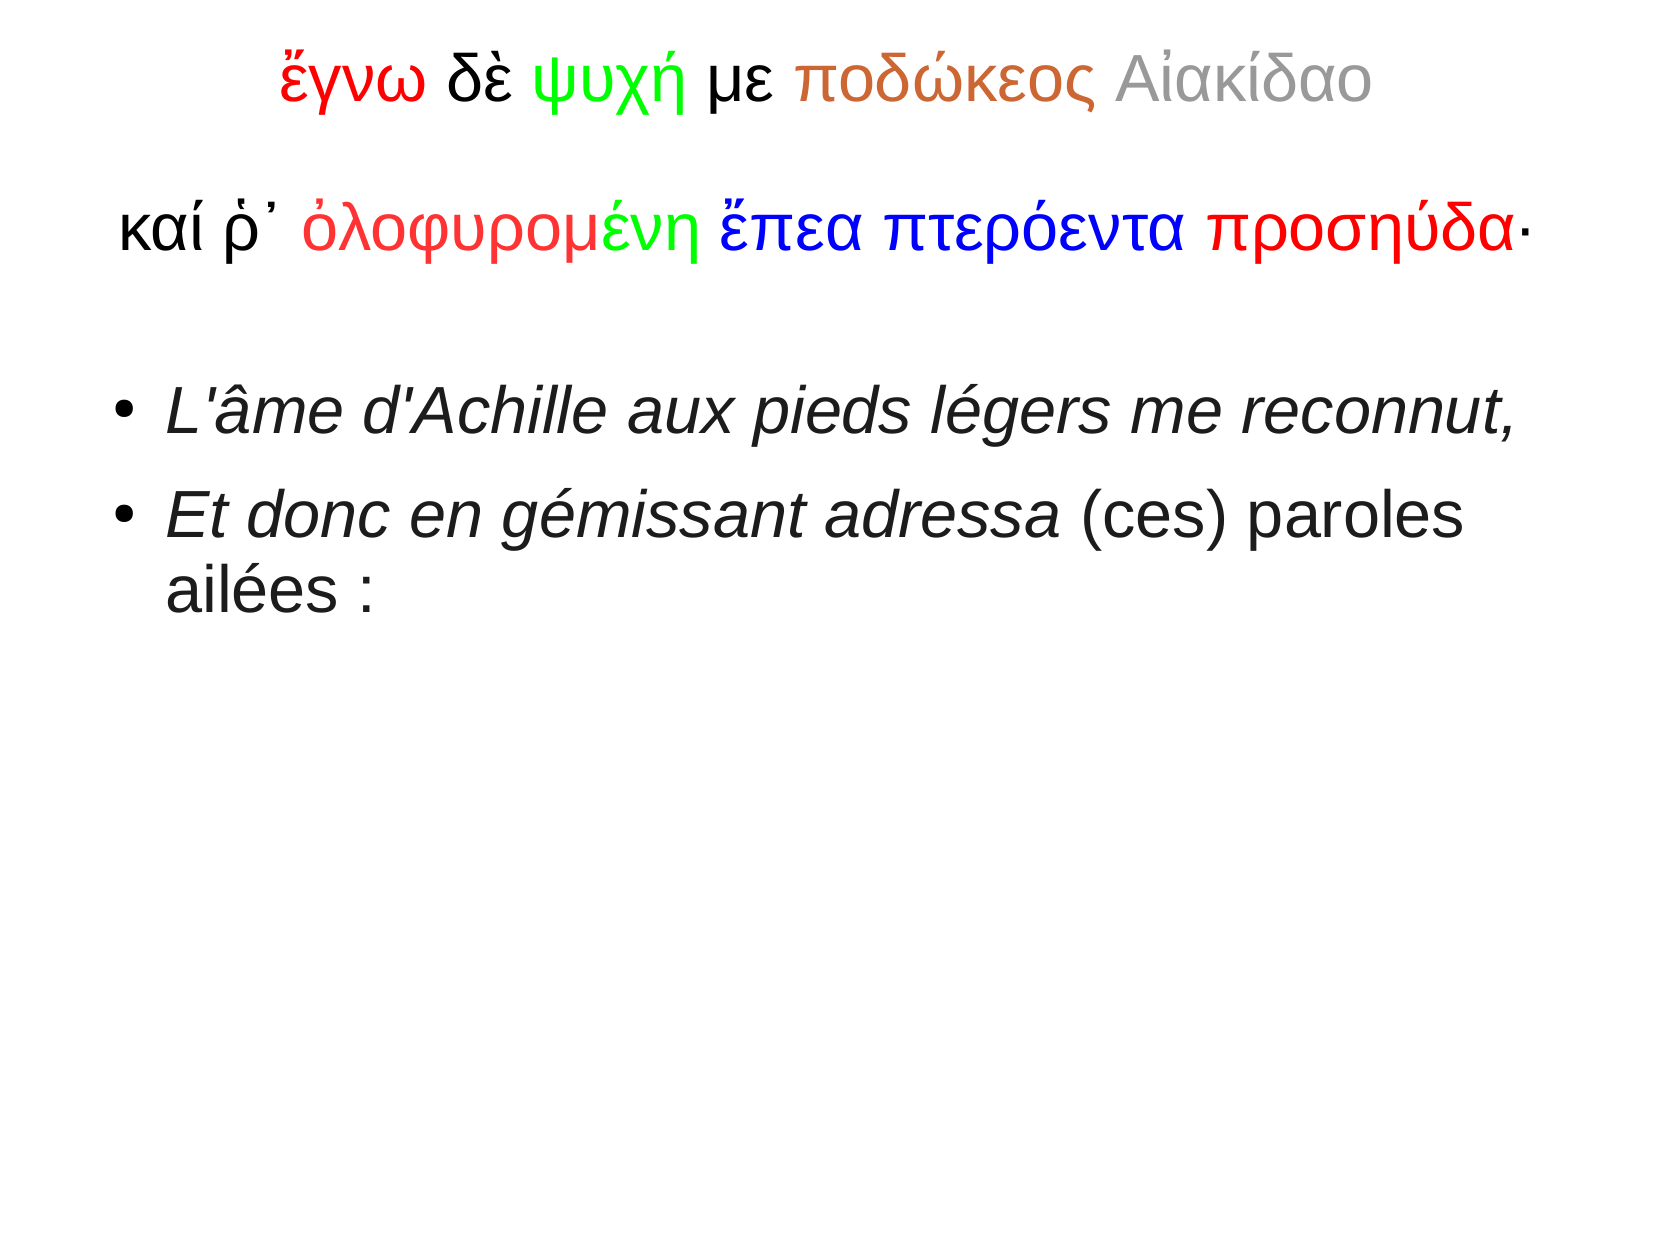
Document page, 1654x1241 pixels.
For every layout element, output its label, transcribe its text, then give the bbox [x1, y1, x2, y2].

title ἔγνω δὲ ψυχή με ποδώκεος Αἰακίδαο καί ῥ᾽ ὀλοφυρομένη ἔπεα πτερόεντα προσηύδα· [82, 0, 1571, 321]
list L'âme d'Achille aux pieds légers me reconnut, Et donc en gémissant adressa (ces) paroles ailées : [94, 373, 1583, 1093]
